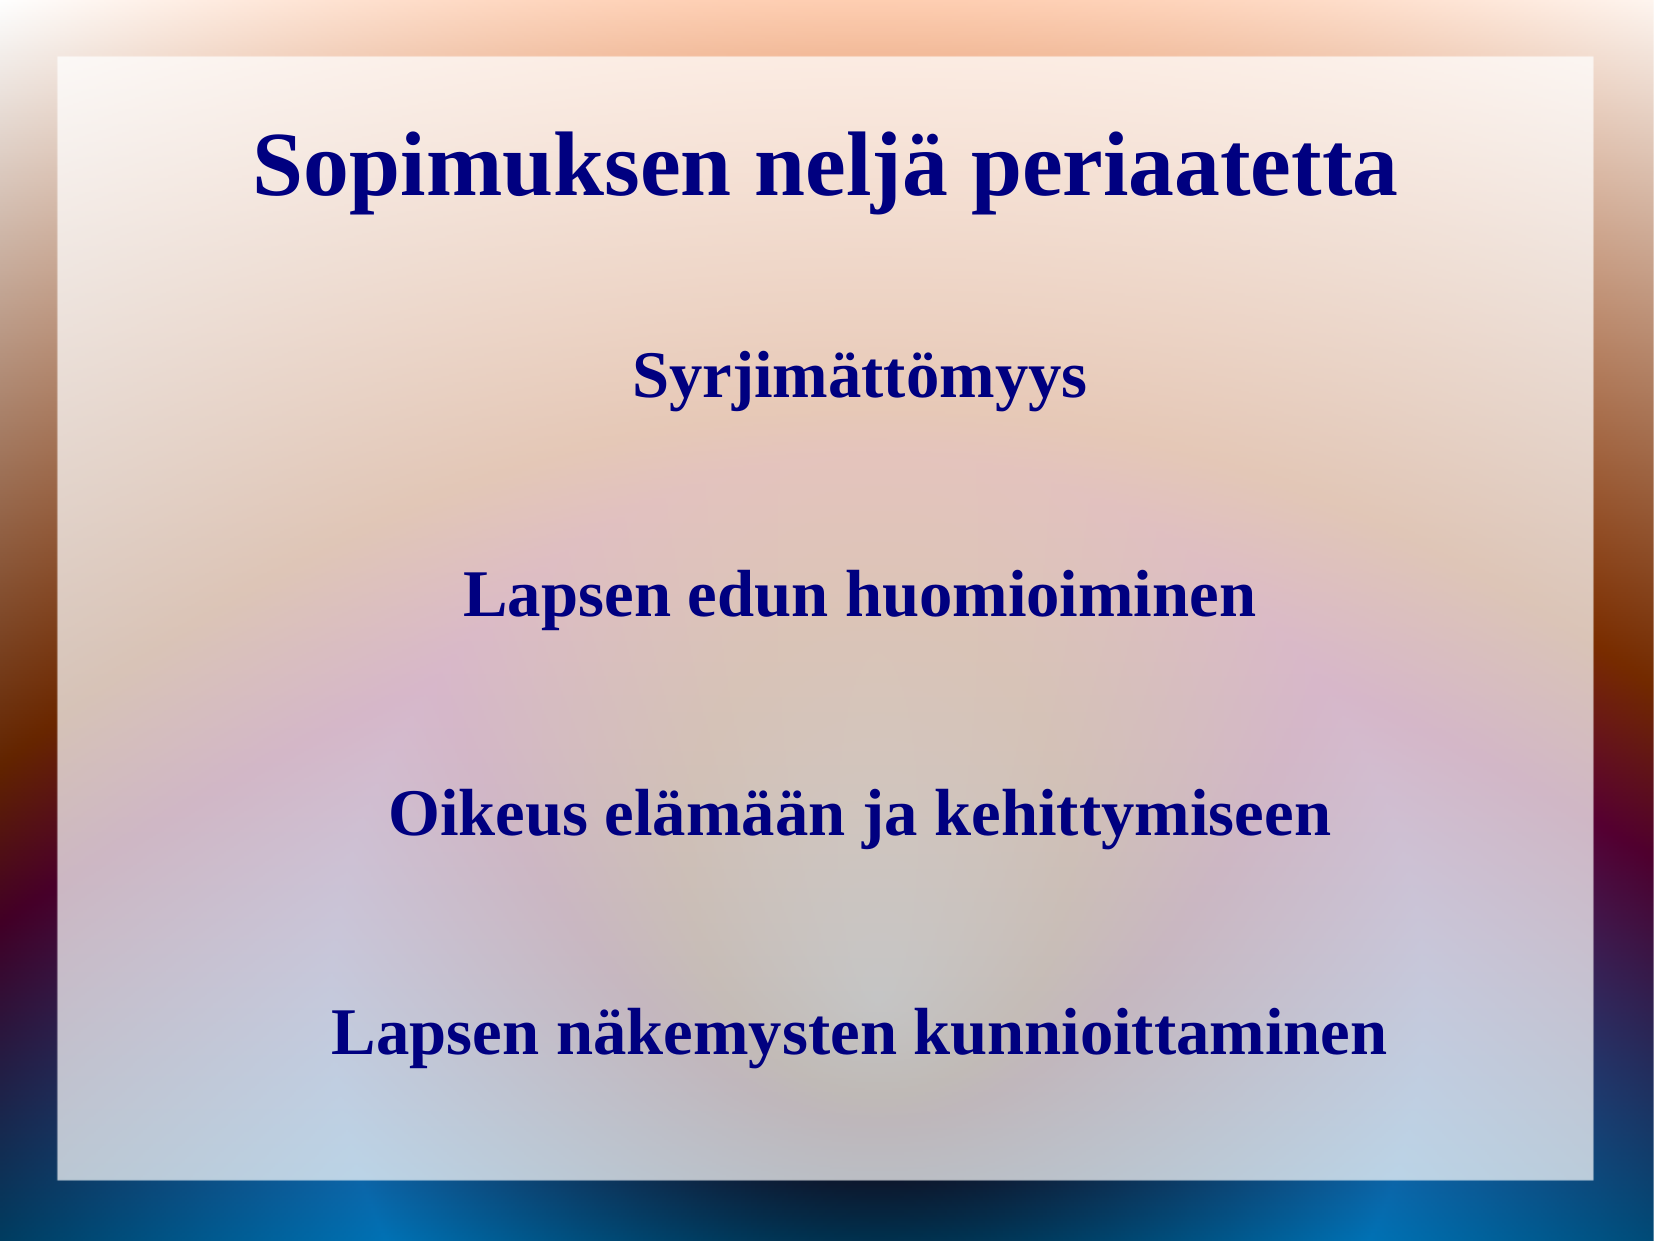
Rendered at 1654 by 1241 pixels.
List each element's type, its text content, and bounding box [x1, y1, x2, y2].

title Sopimuksen neljä periaatetta [82, 55, 1571, 263]
subtitle Syrjimättömyys Lapsen edun huomioiminen Oikeus elämään ja kehittymiseen Lapsen näkemysten kunnioittaminen [82, 290, 1571, 1109]
